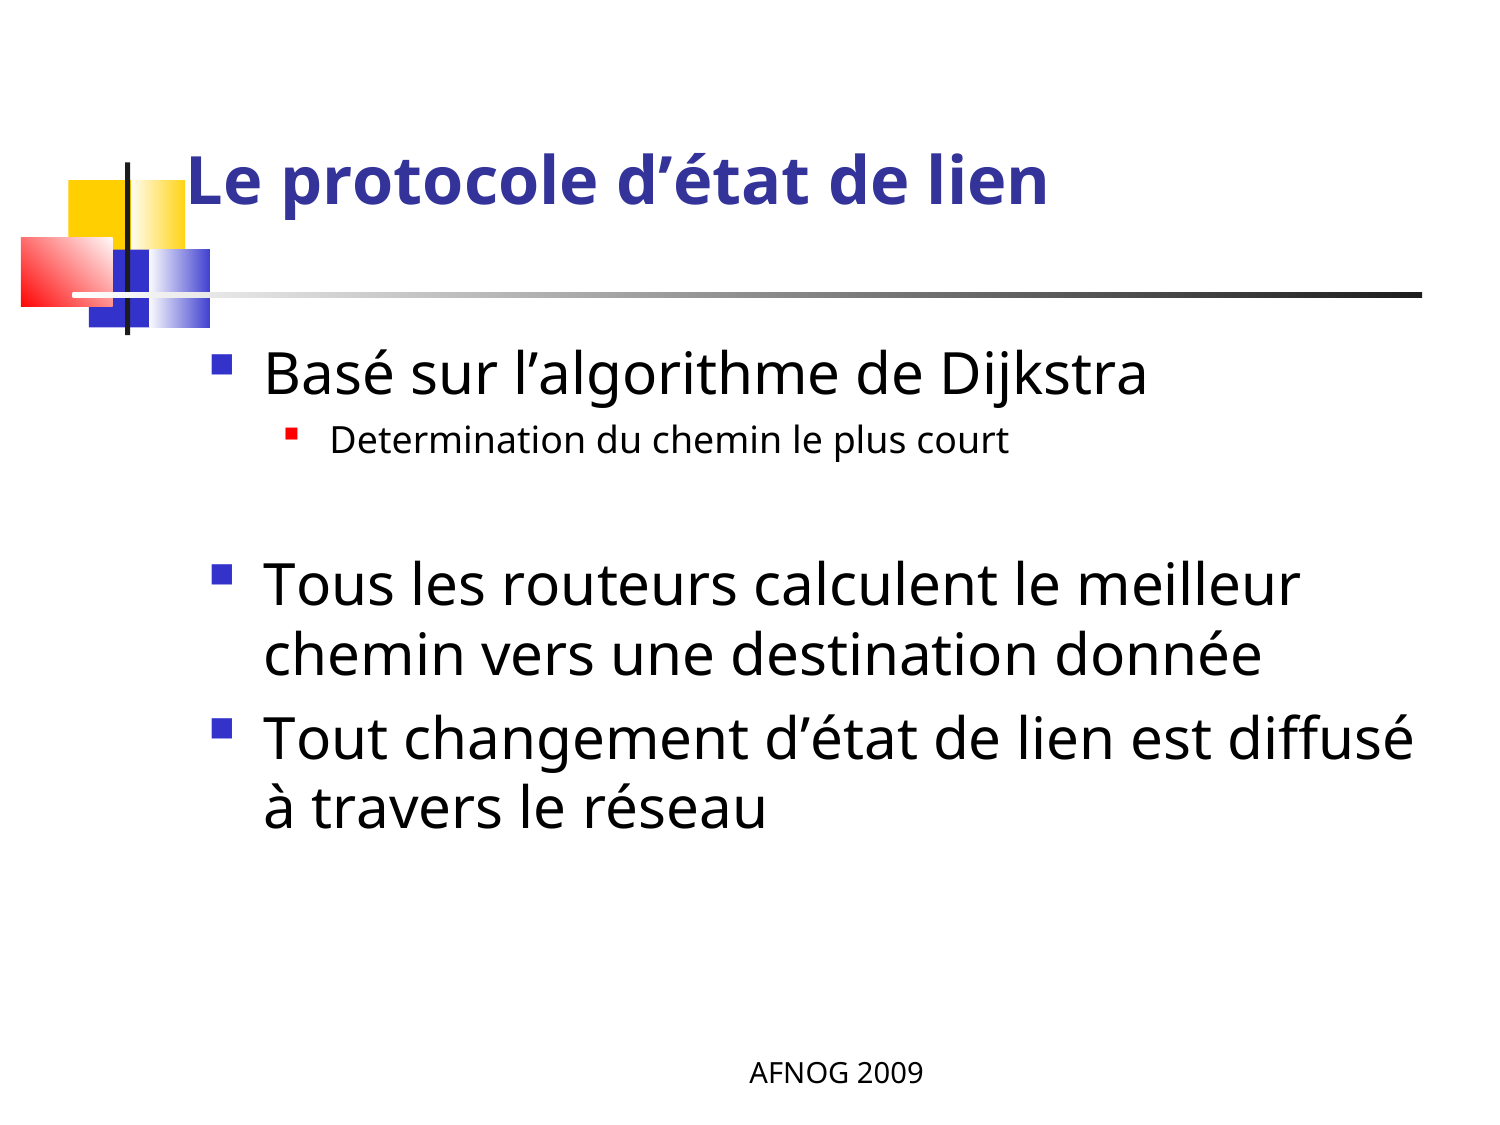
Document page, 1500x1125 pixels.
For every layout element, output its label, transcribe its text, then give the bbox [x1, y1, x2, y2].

title Le protocole d’état de lien [171, 125, 1450, 230]
list Basé sur l’algorithme de Dijkstra Determination du chemin le plus court Tous les routeurs calculent le meilleur chemin vers une destination donnée Tout changement d’état de lien est diffusé à travers le réseau [193, 331, 1469, 1007]
